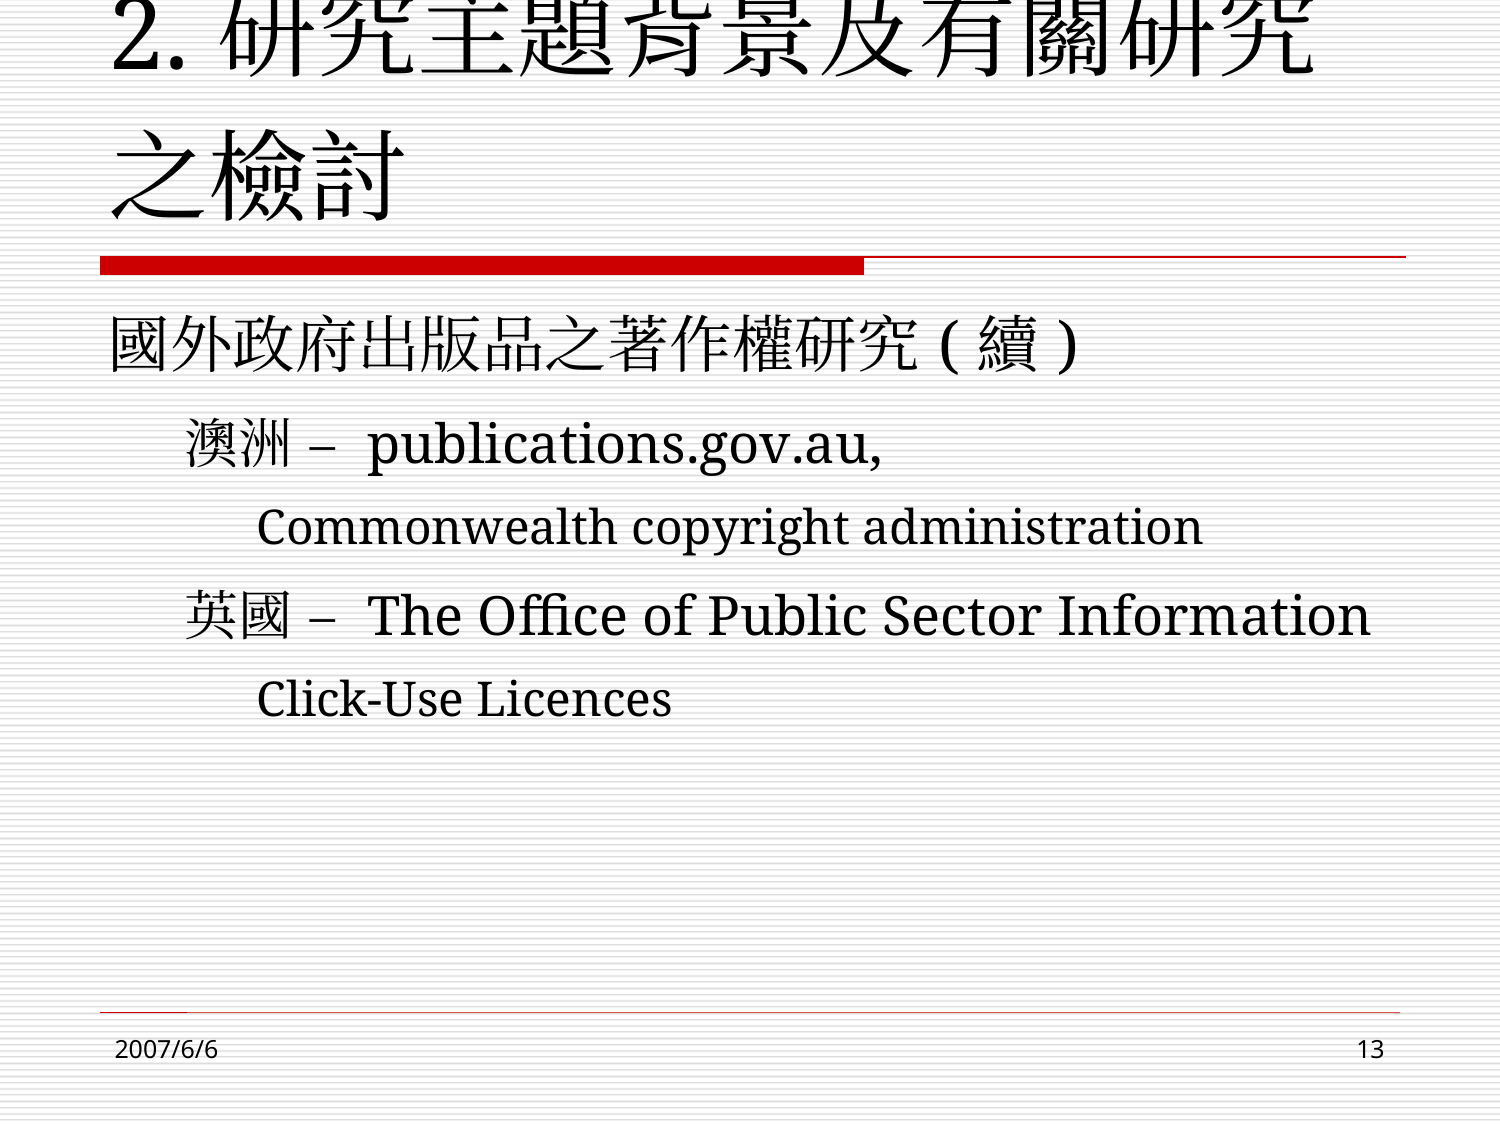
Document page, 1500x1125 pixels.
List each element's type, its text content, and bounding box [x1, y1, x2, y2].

picture [0, 0, 1500, 1125]
title 2.研究主題背景及有關研究之檢討 [94, 0, 1407, 250]
list 國外政府出版品之著作權研究(續) 澳洲 – publications.gov.au, Commonwealth copyright administration 英國 – The Office of Public Sector Information Click-Use Licences [92, 287, 1406, 1021]
